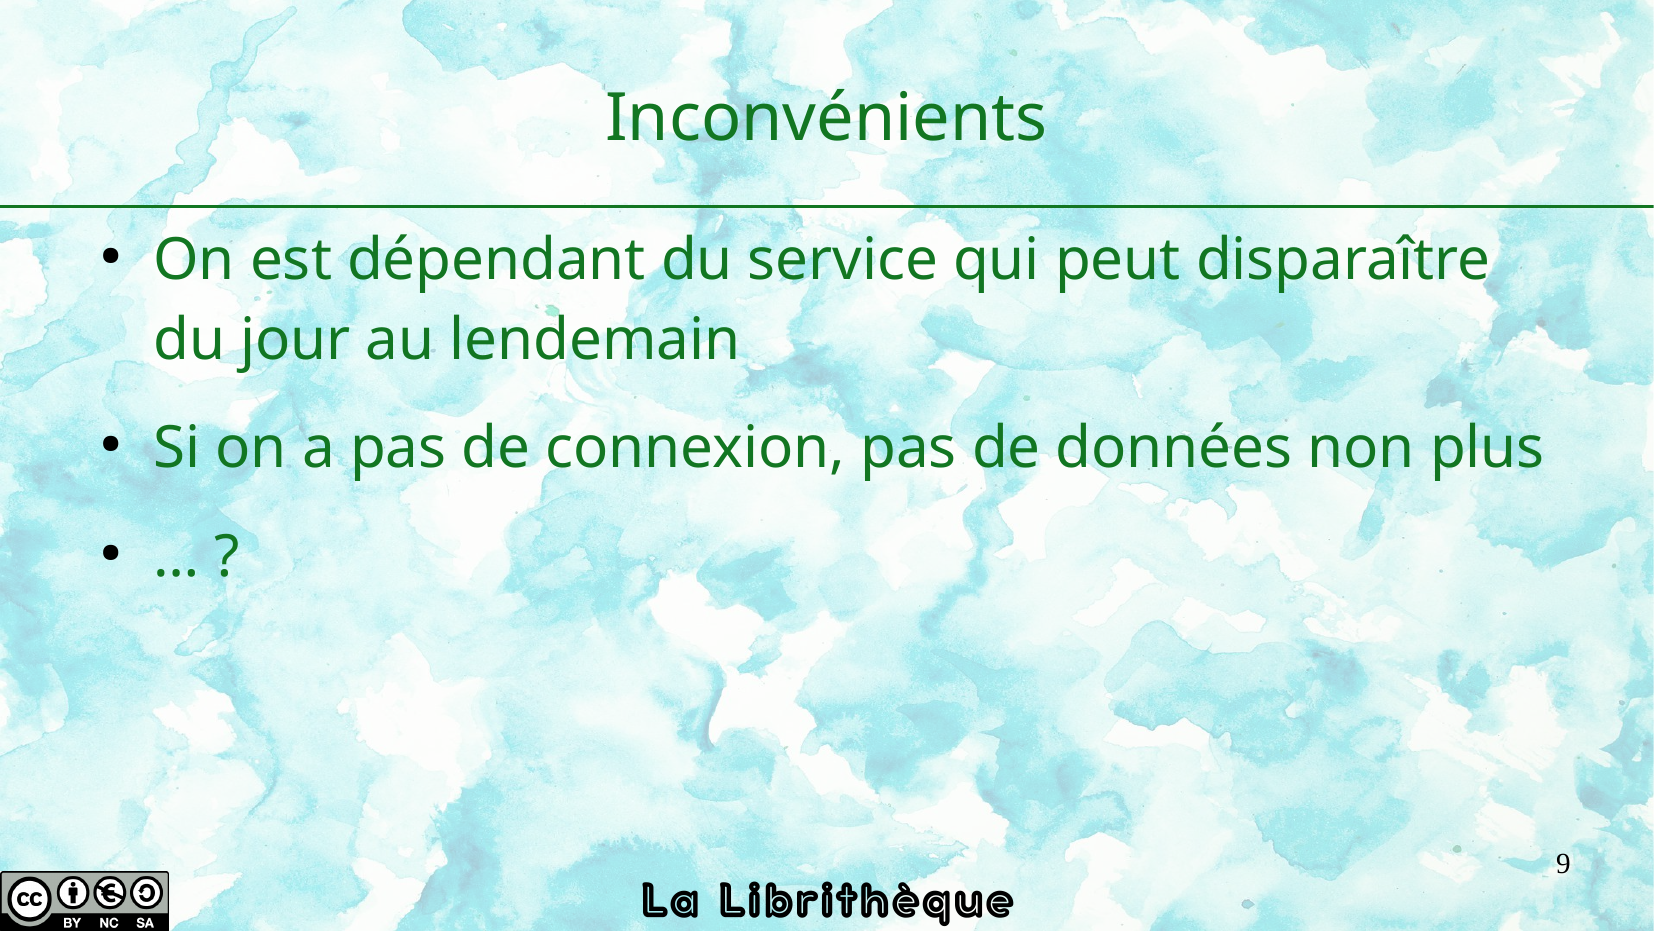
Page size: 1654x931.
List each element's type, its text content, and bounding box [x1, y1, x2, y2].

title Inconvénients [82, 37, 1571, 193]
picture [0, 871, 169, 931]
picture [628, 827, 1026, 931]
list On est dépendant du service qui peut disparaître du jour au lendemain Si on a pas de connexion, pas de données non plus … ? [82, 217, 1571, 827]
